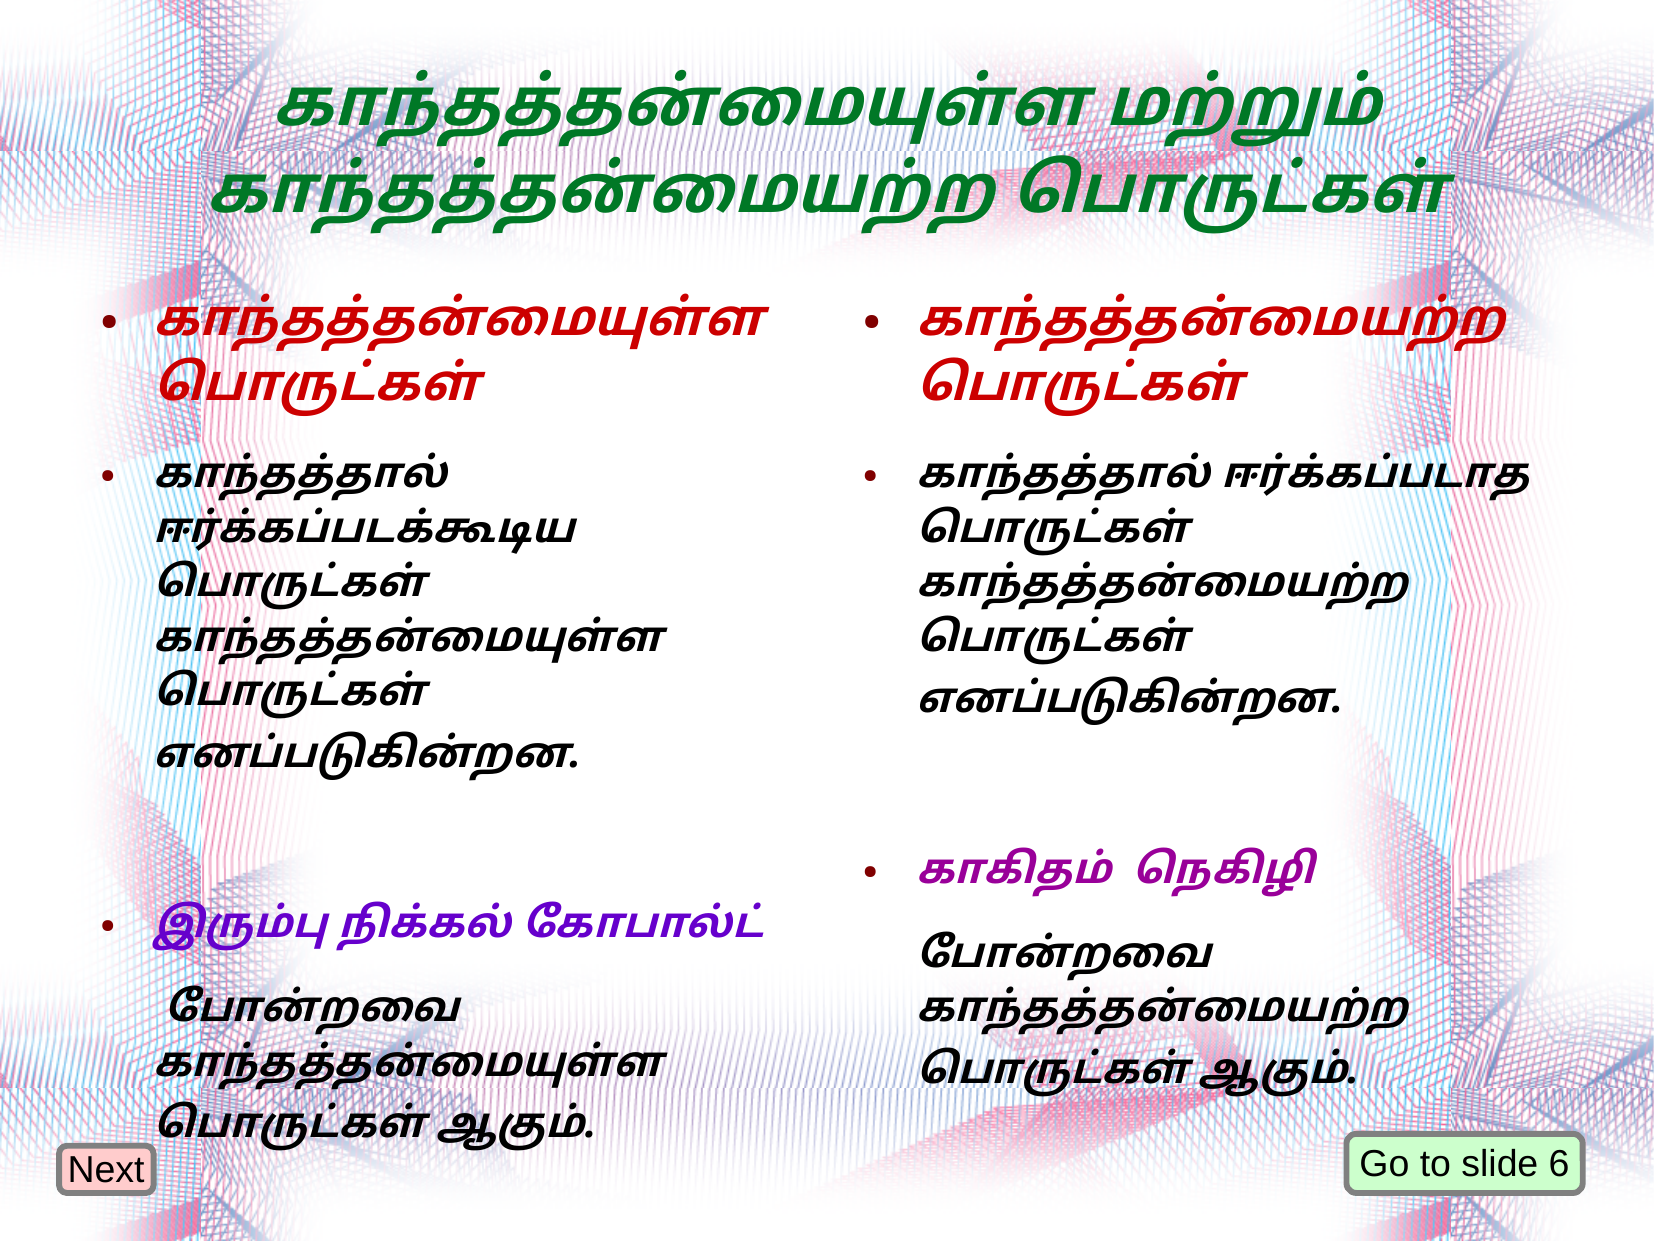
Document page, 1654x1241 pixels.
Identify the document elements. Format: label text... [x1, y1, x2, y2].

picture [0, 0, 1654, 1241]
text_box Go to slide 6 [1346, 1133, 1583, 1193]
list காந்தத்தன்மையுள்ள பொருட்கள் காந்தத்தால் ஈர்க்கப்படக்கூடிய பொருட்கள் காந்தத்தன்மையுள்ள பொருட்கள் எனப்படுகின்றன. இரும்பு நிக்கல் கோபால்ட் போன்றவை காந்தத்தன்மையுள்ள பொருட்கள் ஆகும். [82, 290, 809, 1109]
title காந்தத்தன்மையுள்ள மற்றும் காந்தத்தன்மையற்ற பொருட்கள் [82, 49, 1571, 257]
text_box Next [59, 1145, 154, 1194]
list காந்தத்தன்மையற்ற பொருட்கள் காந்தத்தால் ஈர்க்கப்படாத பொருட்கள் காந்தத்தன்மையற்ற பொருட்கள் எனப்படுகின்றன. காகிதம் நெகிழி போன்றவை காந்தத்தன்மையற்ற பொருட்கள் ஆகும். [845, 290, 1572, 1109]
